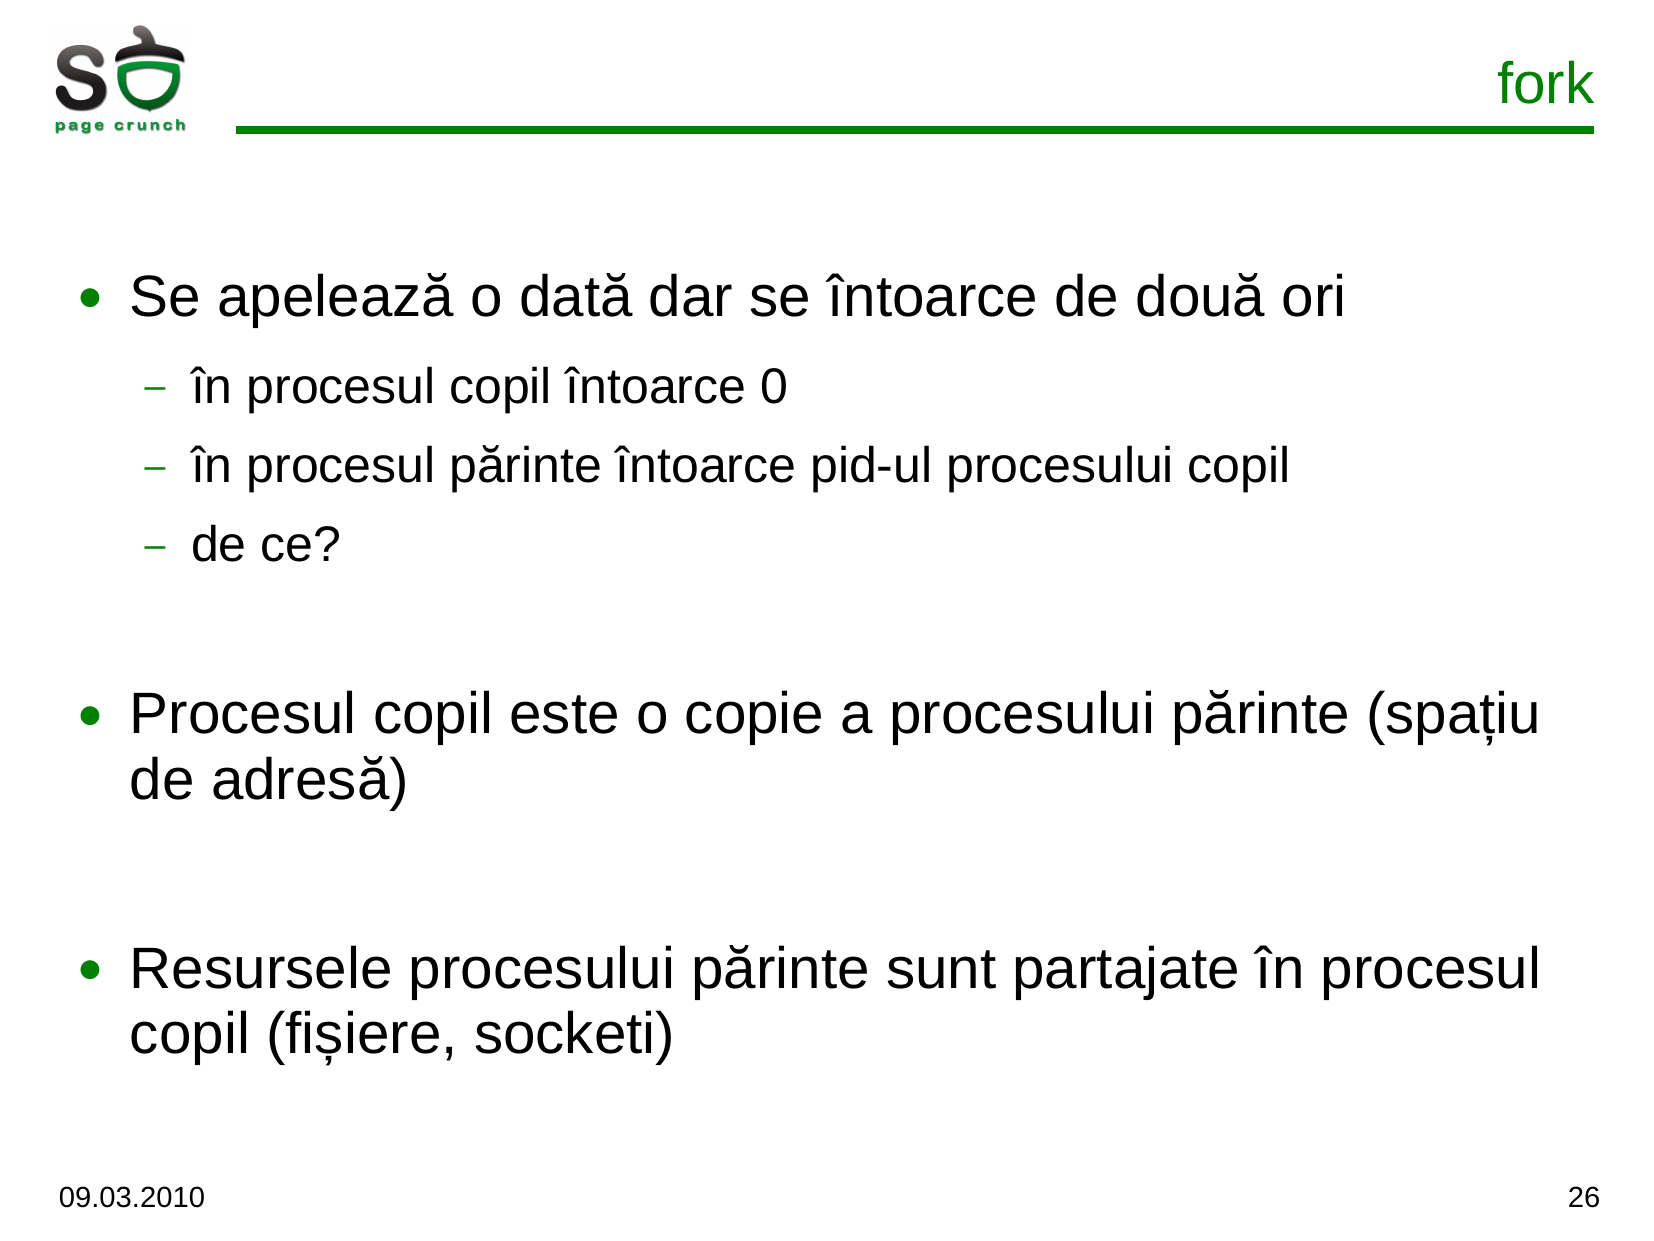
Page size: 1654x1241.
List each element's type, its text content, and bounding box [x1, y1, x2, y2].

picture [53, 23, 188, 136]
list Se apelează o dată dar se întoarce de două ori în procesul copil întoarce 0 în procesul părinte întoarce pid-ul procesului copil de ce? Procesul copil este o copie a procesului părinte (spațiu de adresă) Resursele procesului părinte sunt partajate în procesul copil (fișiere, socketi) [59, 177, 1595, 1152]
title fork [236, 49, 1595, 119]
